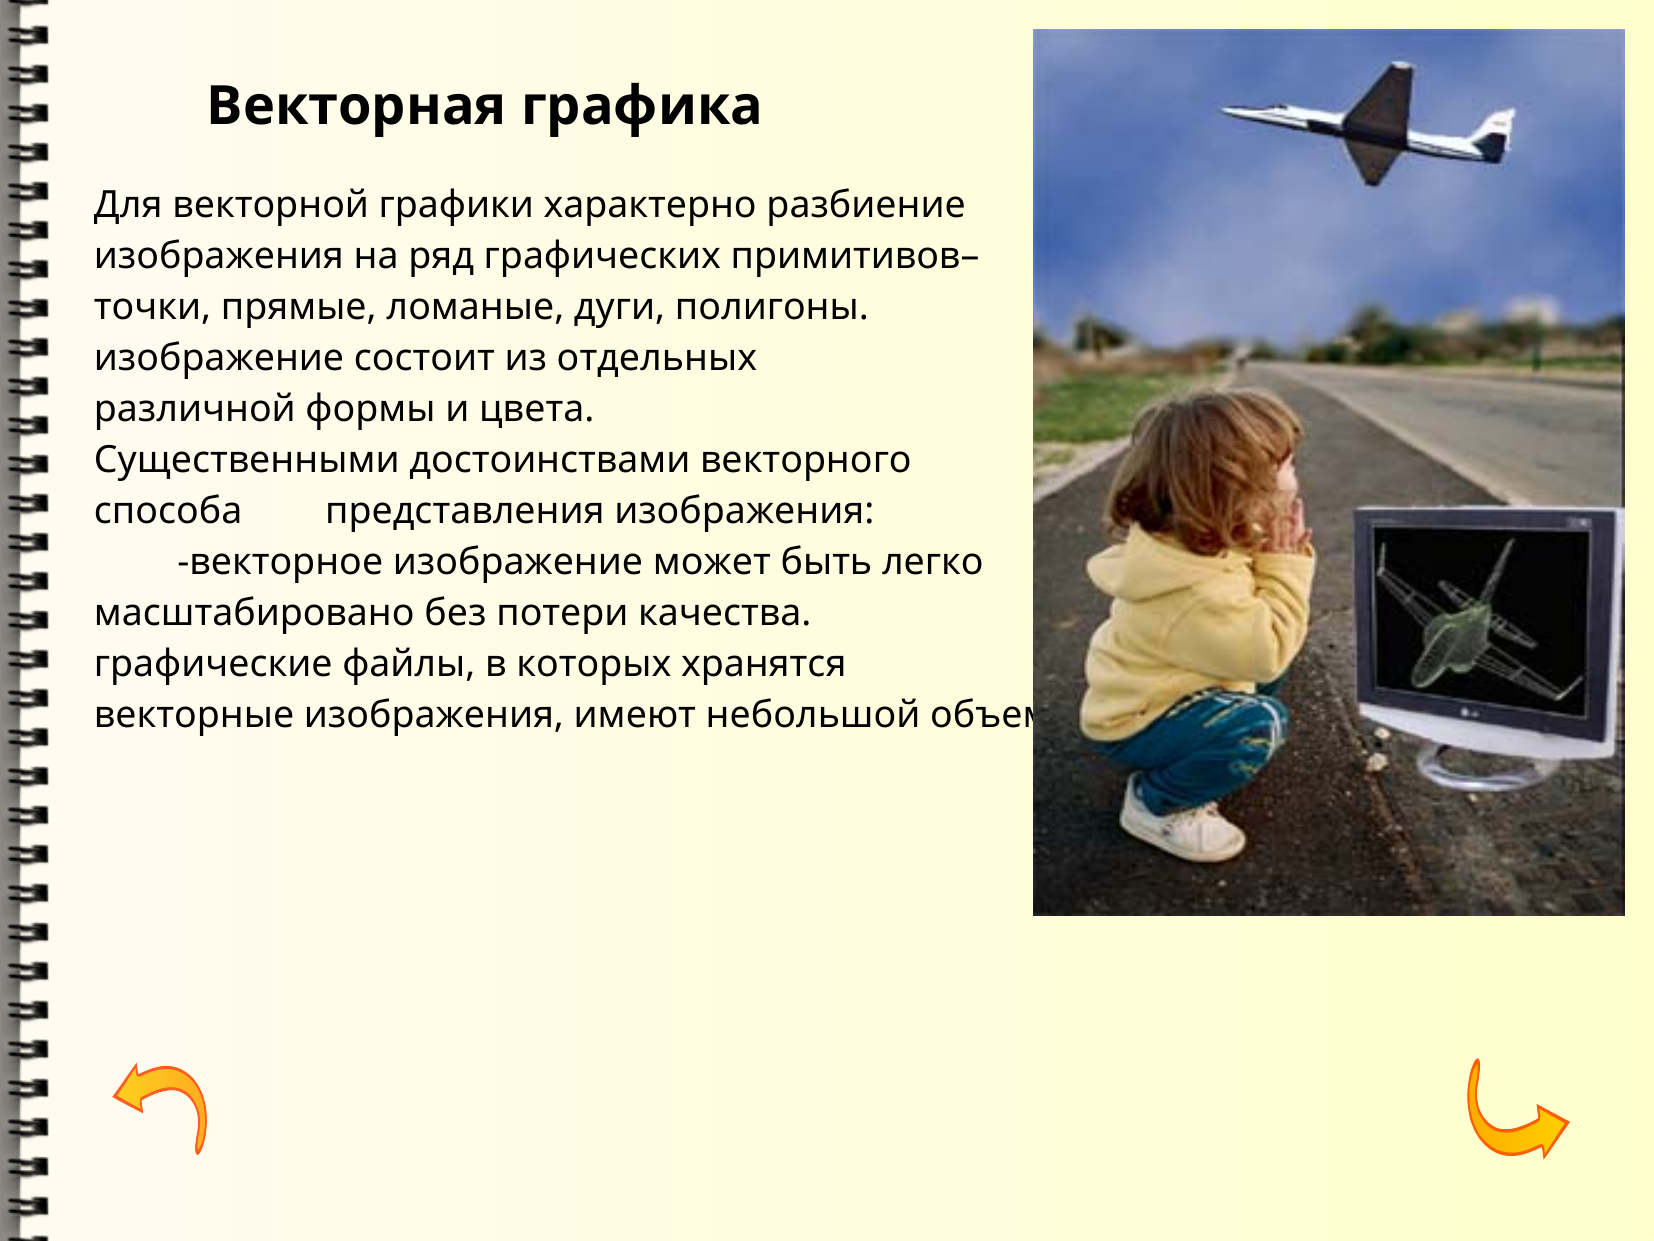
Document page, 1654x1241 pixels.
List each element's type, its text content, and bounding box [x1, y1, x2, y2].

picture [0, 0, 93, 1241]
title Векторная графика [59, 0, 1625, 208]
picture [1033, 29, 1625, 916]
picture [112, 1062, 207, 1156]
picture [1467, 1058, 1570, 1160]
list Для векторной графики характерно разбиение изображения на ряд графических примитивов– точки, прямые, ломаные, дуги, полигоны. Все изображение состоит из отдельных кусочков различной формы и цвета. Существенными достоинствами векторного способа представления изображения: -векторное изображение может быть легко масштабировано без потери качества. - графические файлы, в которых хранятся векторные изображения, имеют небольшой объем. [93, 177, 1625, 1241]
